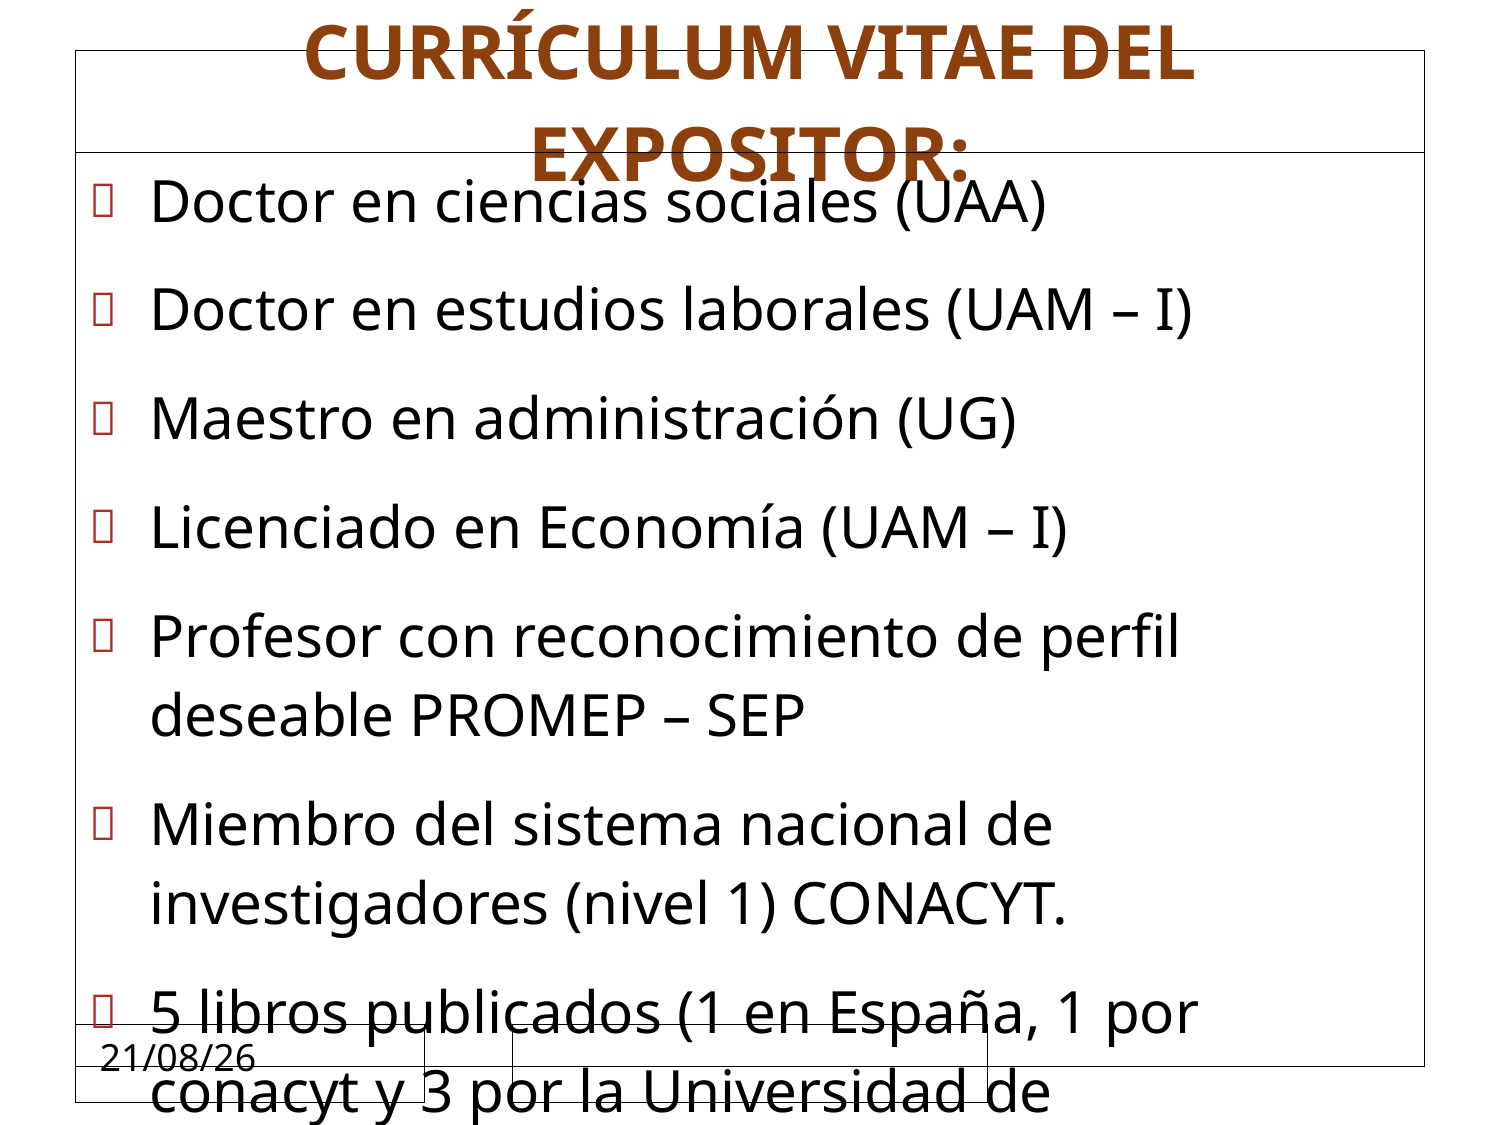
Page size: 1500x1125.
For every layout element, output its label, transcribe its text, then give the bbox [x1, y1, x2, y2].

list Doctor en ciencias sociales (UAA) Doctor en estudios laborales (UAM – I) Maestro en administración (UG) Licenciado en Economía (UAM – I) Profesor con reconocimiento de perfil deseable PROMEP – SEP Miembro del sistema nacional de investigadores (nivel 1) CONACYT. 5 libros publicados (1 en España, 1 por conacyt y 3 por la Universidad de Guanajuato). Más de 30 artículos publicados de forma impresa nacional como internacionalmente en revistas de arbitraje estricto. Más de 30 tesis como director de tesis a nivel licenciatura, como 6 tesis de maestría. Articulista y columnista de periódicos de circulación regional (A.M. de Guanajuato y El Heraldo de León) Profesor tiempo completo titular “A” de la Universidad de Guanajuato, niveles licenciatura como maestría. Profesor por contrato de la Universidad del Valle de Atemajac, niveles licenciatura, maestría y doctorado. Profesor por contrato de la Universidad De La Salle Bajío (campus León). Profesor por contrato de la Unverisdad Internacional de Andalucía. Director de la revista electróncia especializada en México, economía y sociedad: Tecsistécalt editada por la Universidad de Málaga, España. [75, 152, 1425, 1067]
title CURRÍCULUM VITAE DEL EXPOSITOR: [75, 50, 1425, 152]
